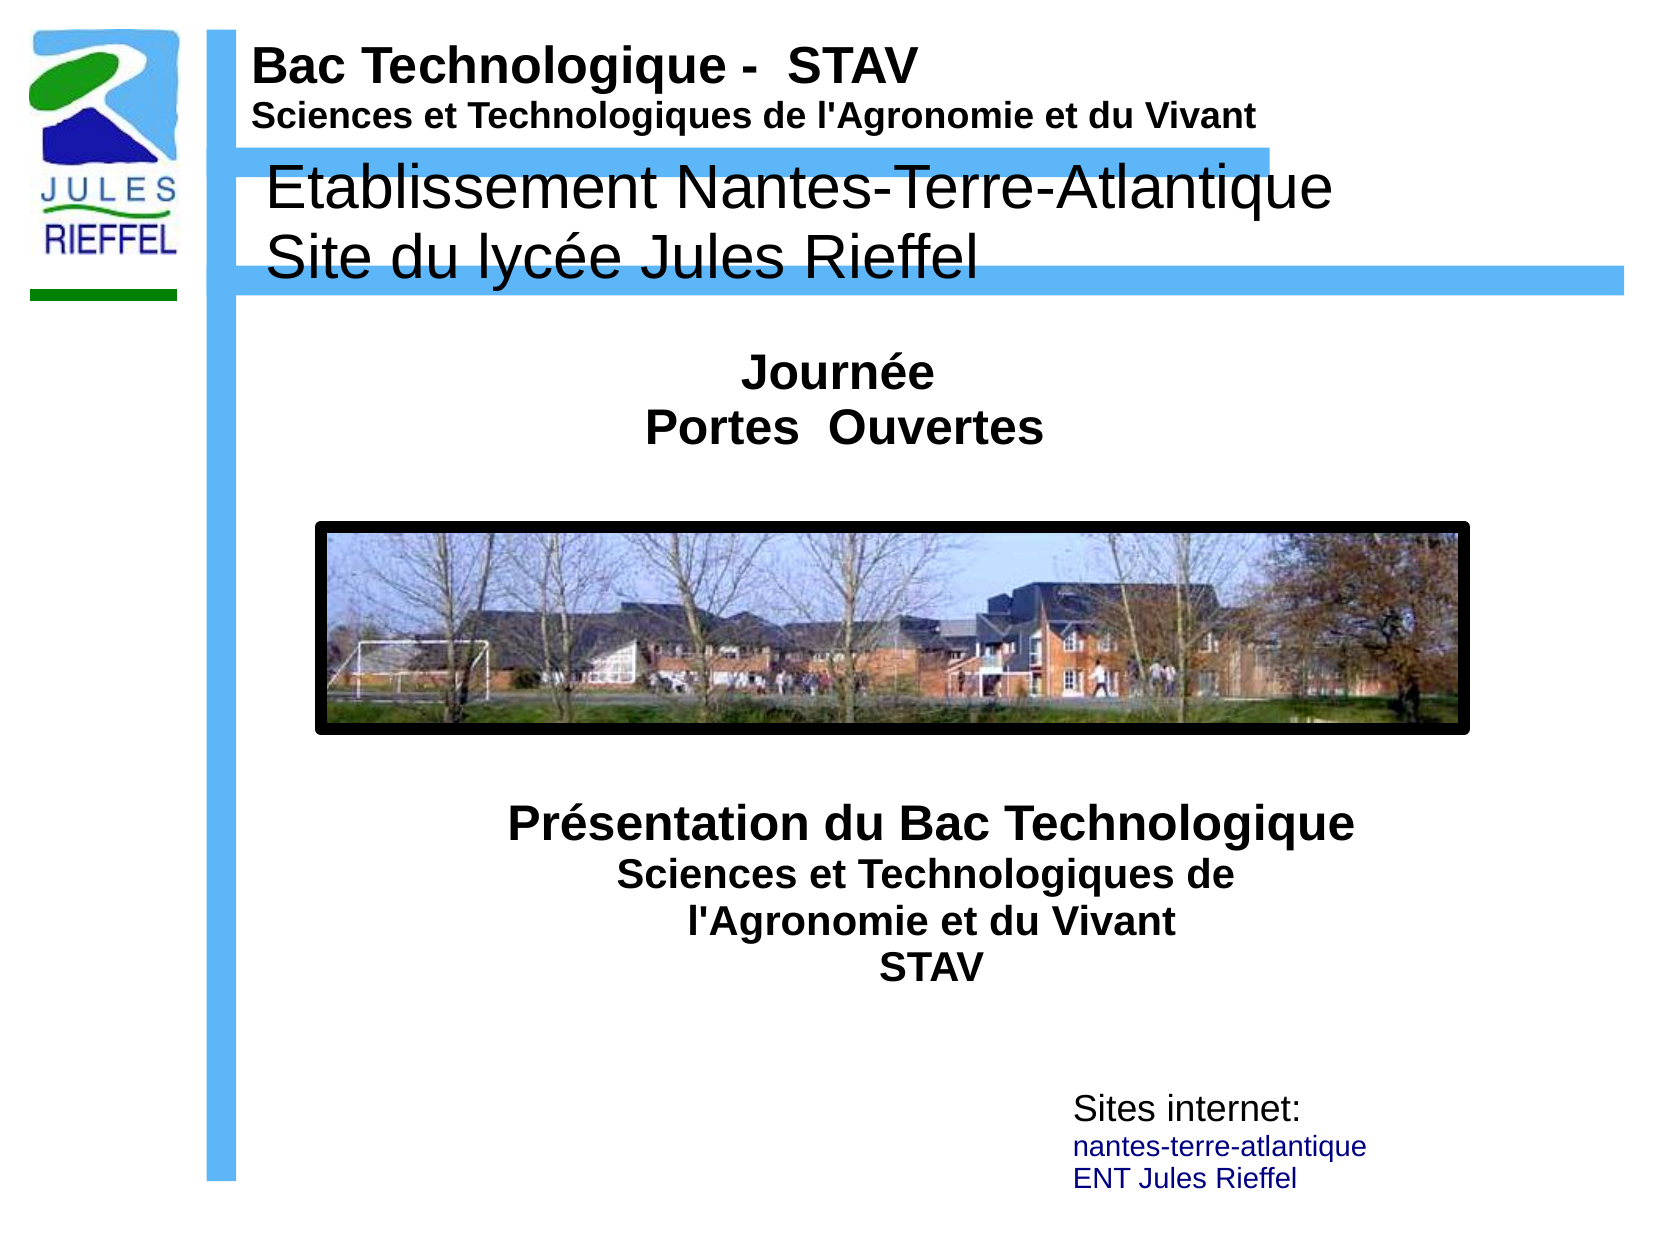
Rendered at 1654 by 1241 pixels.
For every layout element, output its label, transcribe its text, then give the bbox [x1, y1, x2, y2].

text_box Sites internet: nantes-terre-atlantique ENT Jules Rieffel [1058, 1080, 1612, 1203]
picture [29, 29, 186, 272]
picture [326, 532, 1458, 724]
text_box Présentation du Bac Technologique Sciences et Technologiques de l'Agronomie et du Vivant STAV [402, 787, 1462, 1003]
title Etablissement Nantes-Terre-Atlantique Site du lycée Jules Rieffel [265, 151, 1565, 292]
text_box Journée Portes Ouvertes [613, 336, 1077, 478]
